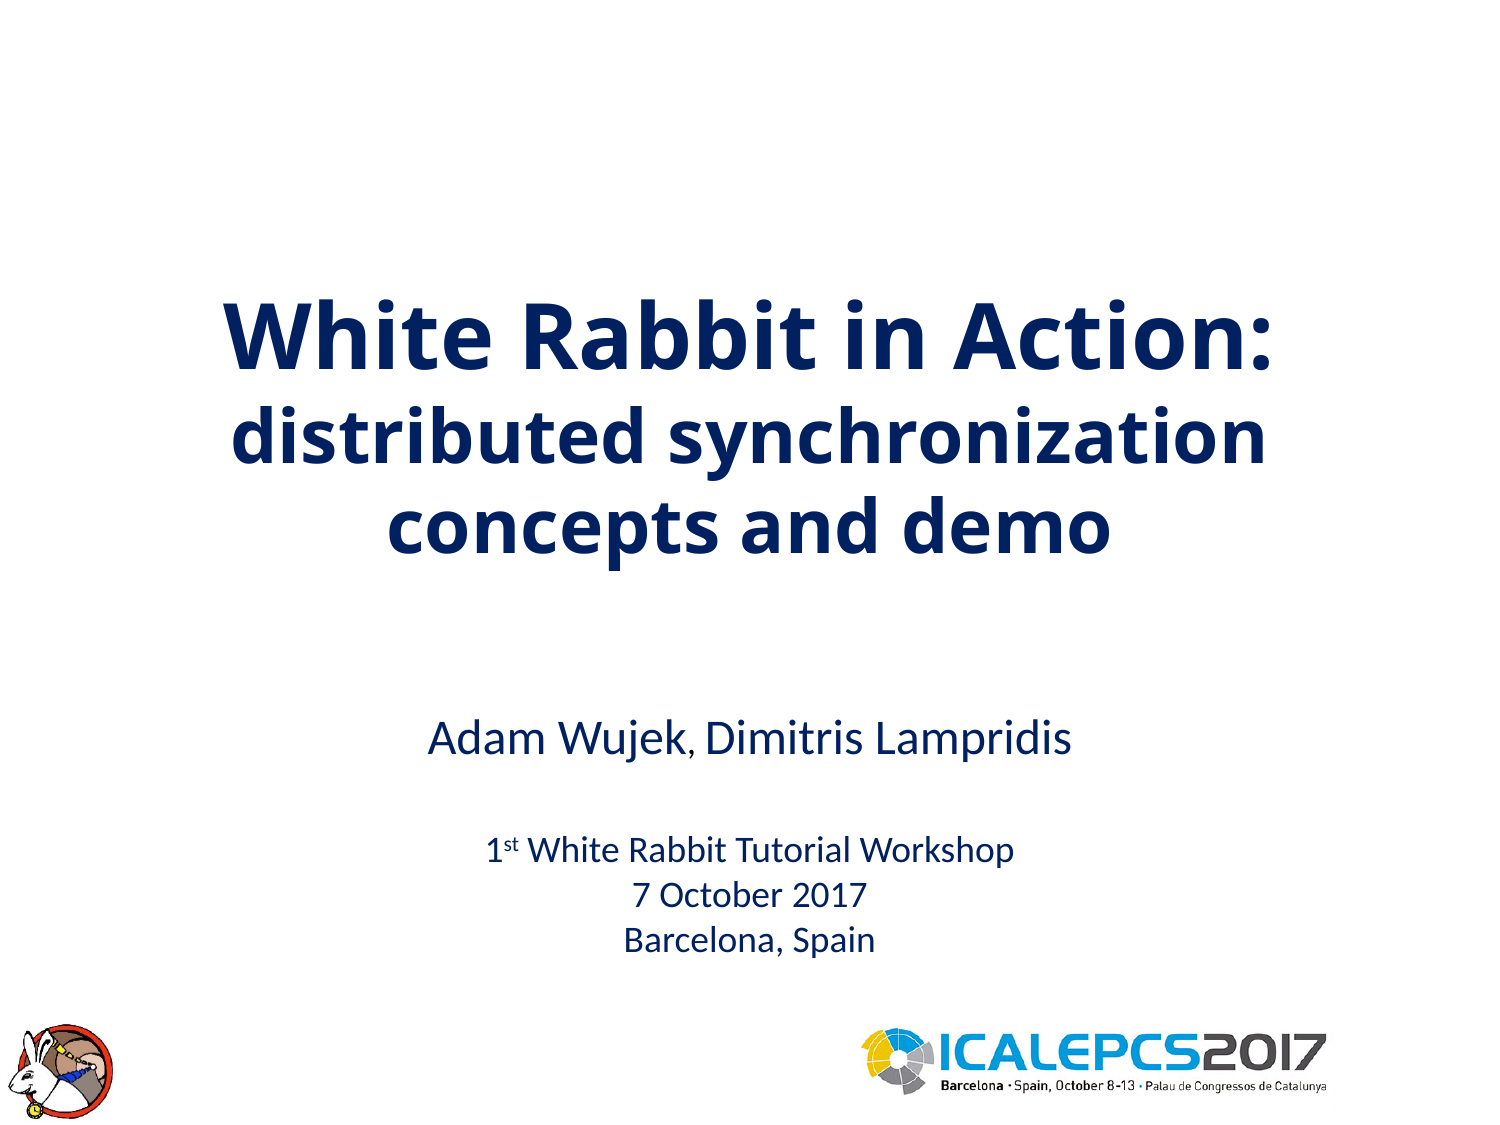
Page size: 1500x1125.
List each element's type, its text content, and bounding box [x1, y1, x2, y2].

picture [7, 1024, 113, 1121]
text_box White Rabbit in Action: distributed synchronization concepts and demo [112, 184, 1388, 576]
picture [861, 1014, 1334, 1111]
text_box Adam Wujek, Dimitris Lampridis 1st White Rabbit Tutorial Workshop 7 October 2017 Barcelona, Spain [187, 697, 1313, 1007]
